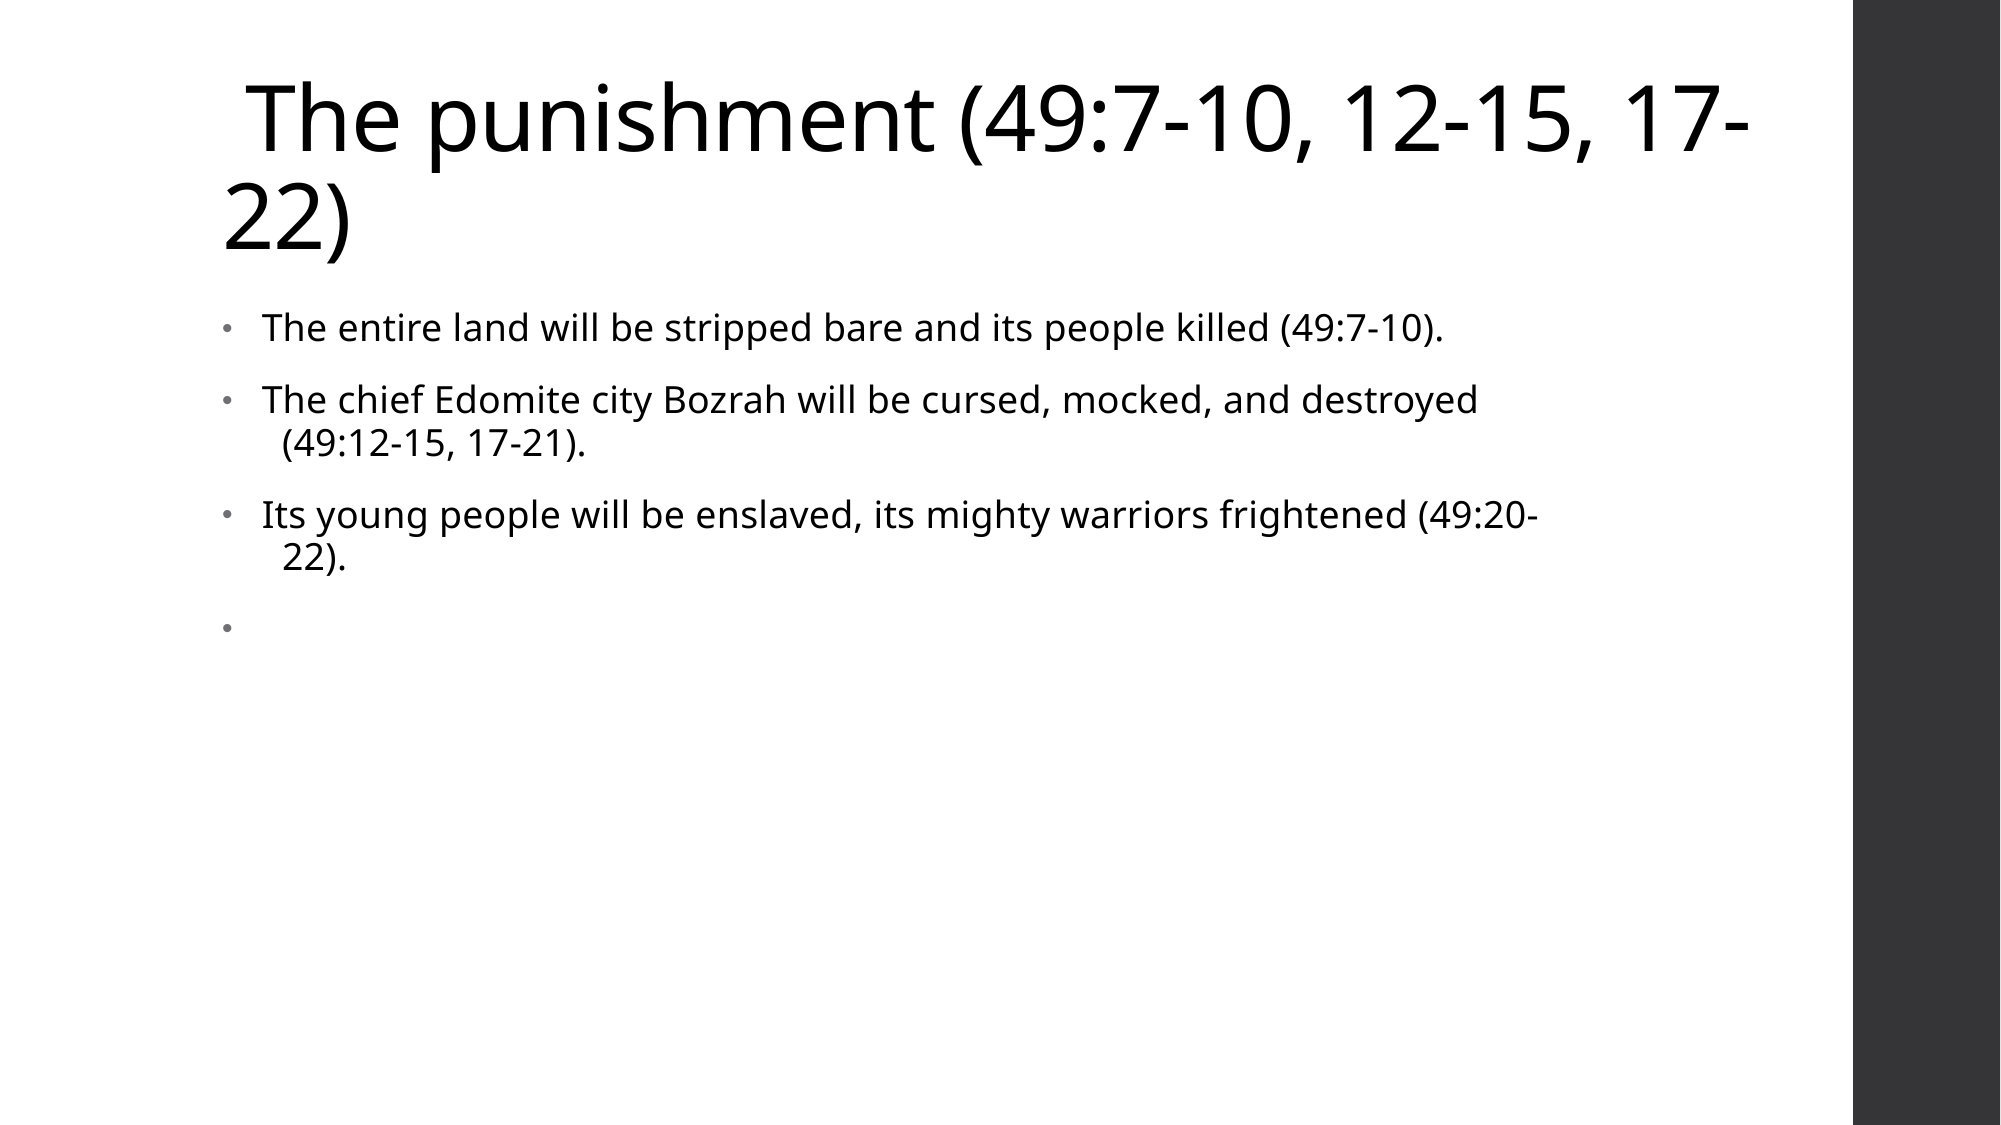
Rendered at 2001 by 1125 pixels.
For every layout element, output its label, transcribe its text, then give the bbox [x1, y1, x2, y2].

title The punishment (49:7-10, 12-15, 17-22) [206, 60, 1797, 278]
list The entire land will be stripped bare and its people killed (49:7-10). The chief Edomite city Bozrah will be cursed, mocked, and destroyed (49:12-15, 17-21). Its young people will be enslaved, its mighty warriors frightened (49:20-22). [206, 299, 1617, 1014]
